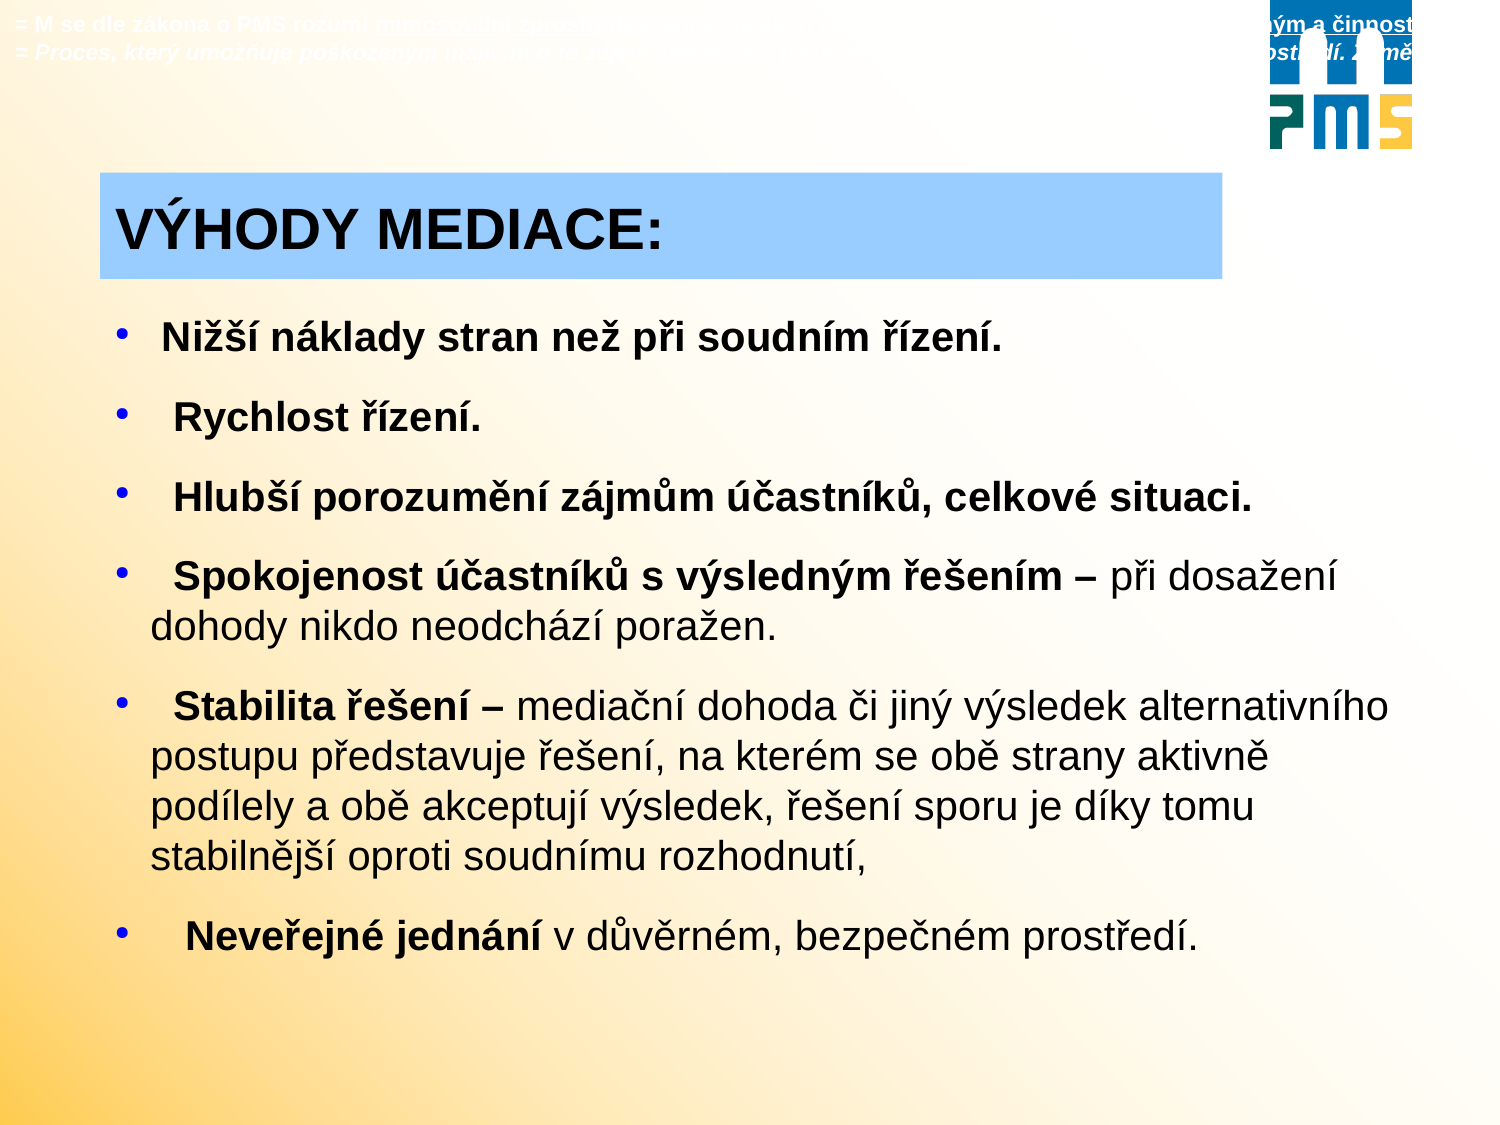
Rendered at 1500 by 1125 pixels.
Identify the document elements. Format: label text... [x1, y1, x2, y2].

text_box Nižší náklady stran než při soudním řízení. Rychlost řízení. Hlubší porozumění zájmům účastníků, celkové situaci. Spokojenost účastníků s výsledným řešením – při dosažení dohody nikdo neodchází poražen. Stabilita řešení – mediační dohoda či jiný výsledek alternativního postupu představuje řešení, na kterém se obě strany aktivně podílely a obě akceptují výsledek, řešení sporu je díky tomu stabilnější oproti soudnímu rozhodnutí, Neveřejné jednání v důvěrném, bezpečném prostředí. [100, 302, 1412, 1000]
text_box = M se dle zákona o PMS rozumí mimosoudní zprostředkování za účelem řešení sporu mezi obviněným a poškozeným a činnost směřující k urovnání konfliktního stavu vykonávaná v souvislosti s trestním řízením. Mediaci lze provádět jen s výslovným souhlasem obviněného a poškozeného. = Proces, který umožňuje poškozeným majícím o to zájem setkat se s pachatelem v bezpečném a uspořádaném prostředí. Záměrem je vést pachatele k odpovědnosti a zároveň poskytnout podporu a pomoc pošk. Pošk.- sdělit, jak jej TČ ovlivnil, dostat odpovědi na své otázky a účastnit se plánu NŠ. [0, 2, 1500, 73]
picture [0, 73, 1500, 1125]
text_box VÝHODY MEDIACE: [100, 172, 1223, 279]
